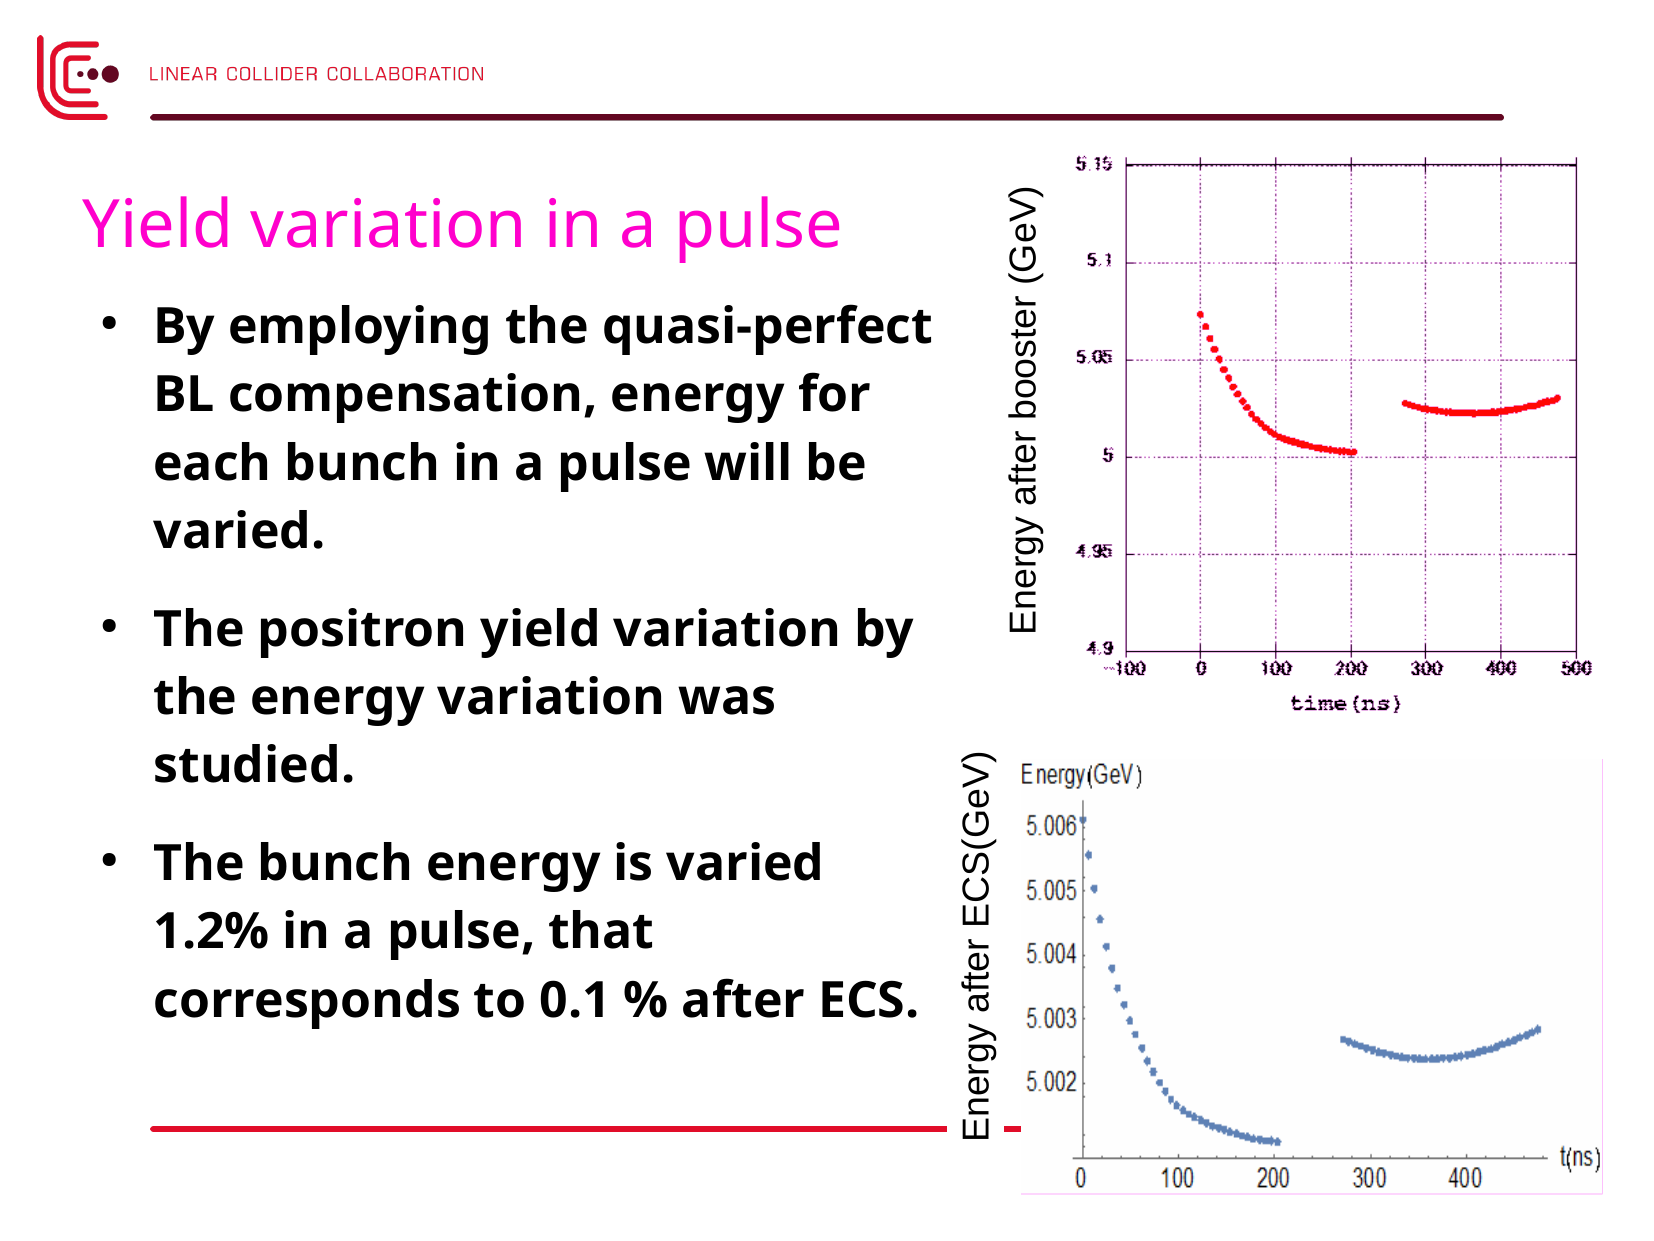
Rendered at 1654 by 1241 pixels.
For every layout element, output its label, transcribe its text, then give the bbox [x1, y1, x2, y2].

text_box Energy after booster (GeV) [994, 170, 1052, 650]
title Yield variation in a pulse [82, 118, 1571, 326]
list By employing the quasi-perfect BL compensation, energy for each bunch in a pulse will be varied. The positron yield variation by the energy variation was studied. The bunch energy is varied 1.2% in a pulse, that corresponds to 0.1 % after ECS. [82, 290, 945, 1109]
picture [37, 35, 1504, 120]
picture [150, 129, 1619, 1196]
text_box Energy after ECS(GeV) [947, 736, 1004, 1158]
